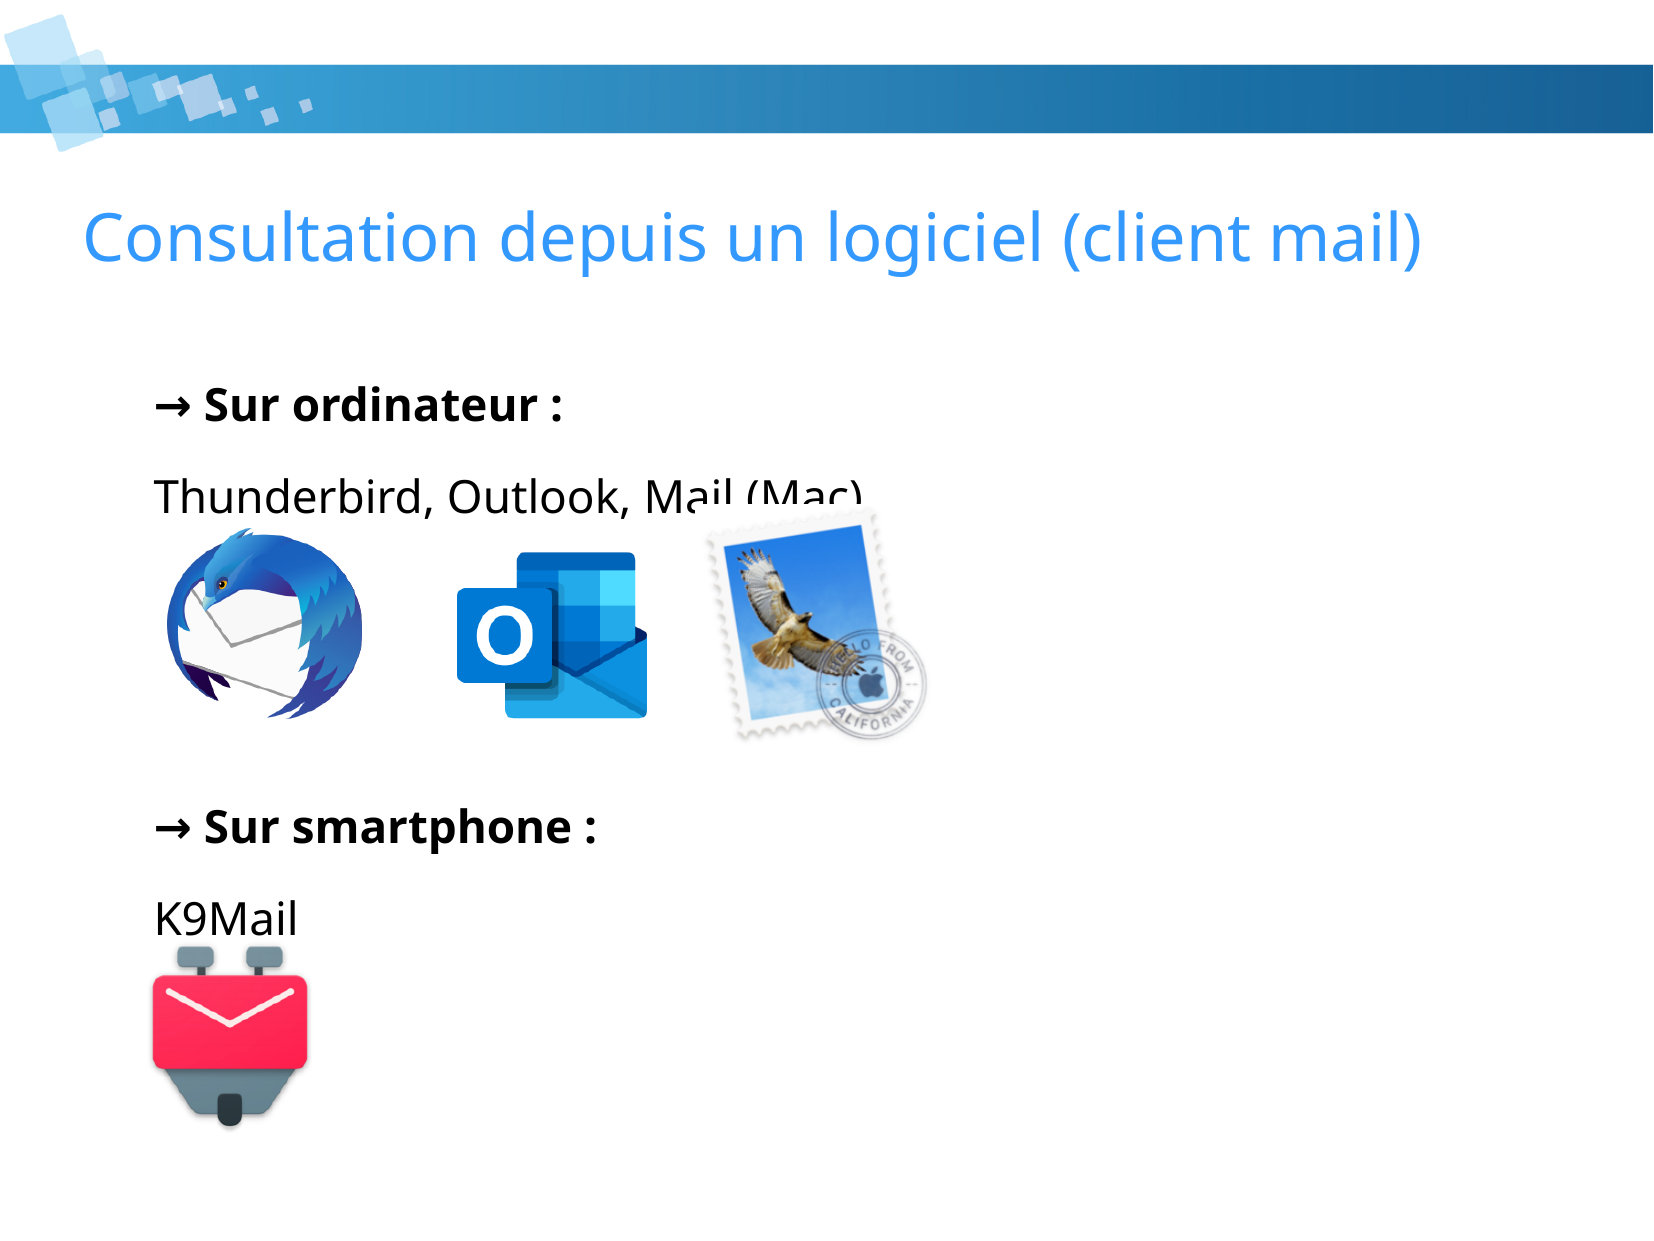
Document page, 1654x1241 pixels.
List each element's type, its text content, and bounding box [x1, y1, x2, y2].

title Consultation depuis un logiciel (client mail) [82, 139, 1571, 332]
picture [0, 0, 1653, 1238]
list → Sur ordinateur : Thunderbird, Outlook, Mail (Mac) ... [82, 372, 1571, 510]
list → Sur smartphone : K9Mail [82, 794, 1571, 1097]
